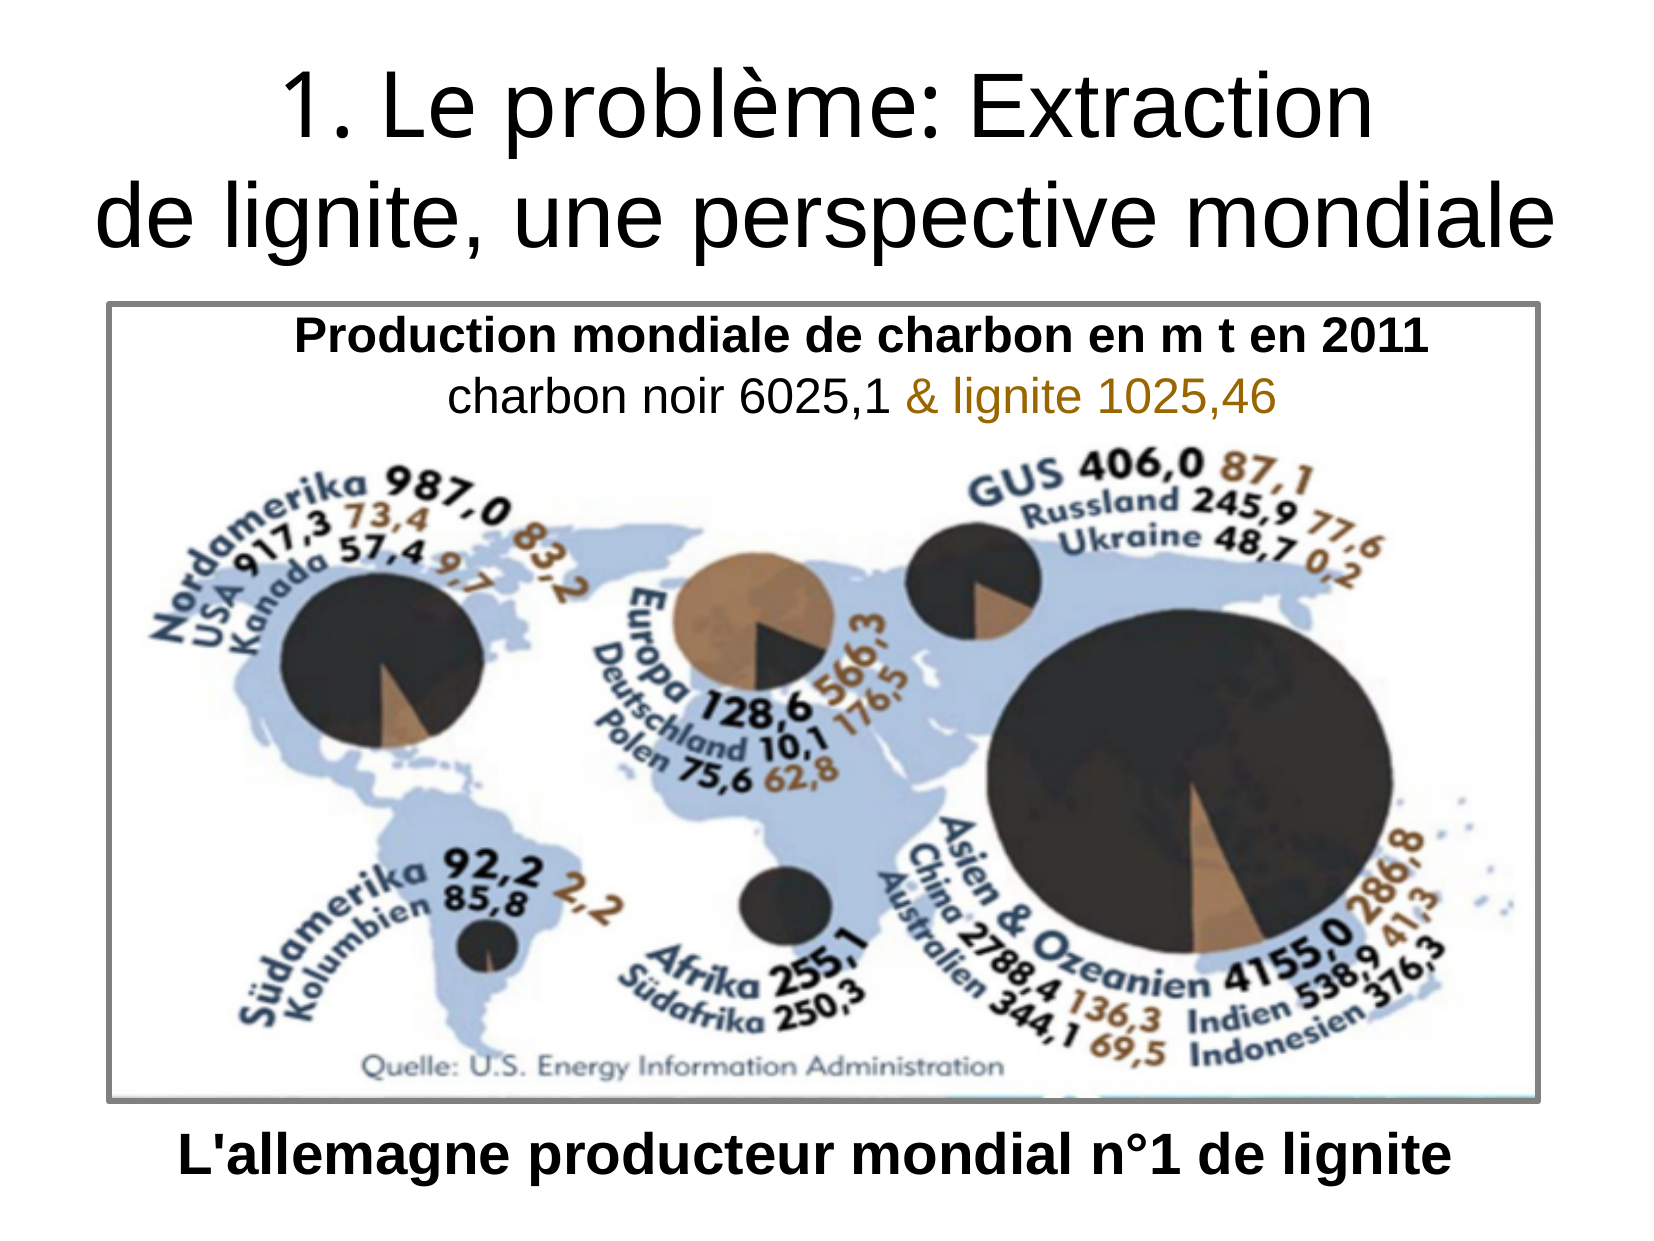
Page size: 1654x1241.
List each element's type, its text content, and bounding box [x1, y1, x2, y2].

list L'allemagne producteur mondial n°1 de lignite [106, 1122, 1536, 1217]
picture [111, 307, 1536, 1099]
title 1. Le problème: Extraction de lignite, une perspective mondiale [82, 43, 1571, 263]
list Production mondiale de charbon en m t en 2011 charbon noir 6025,1 & lignite 1025,46 [129, 307, 1524, 426]
